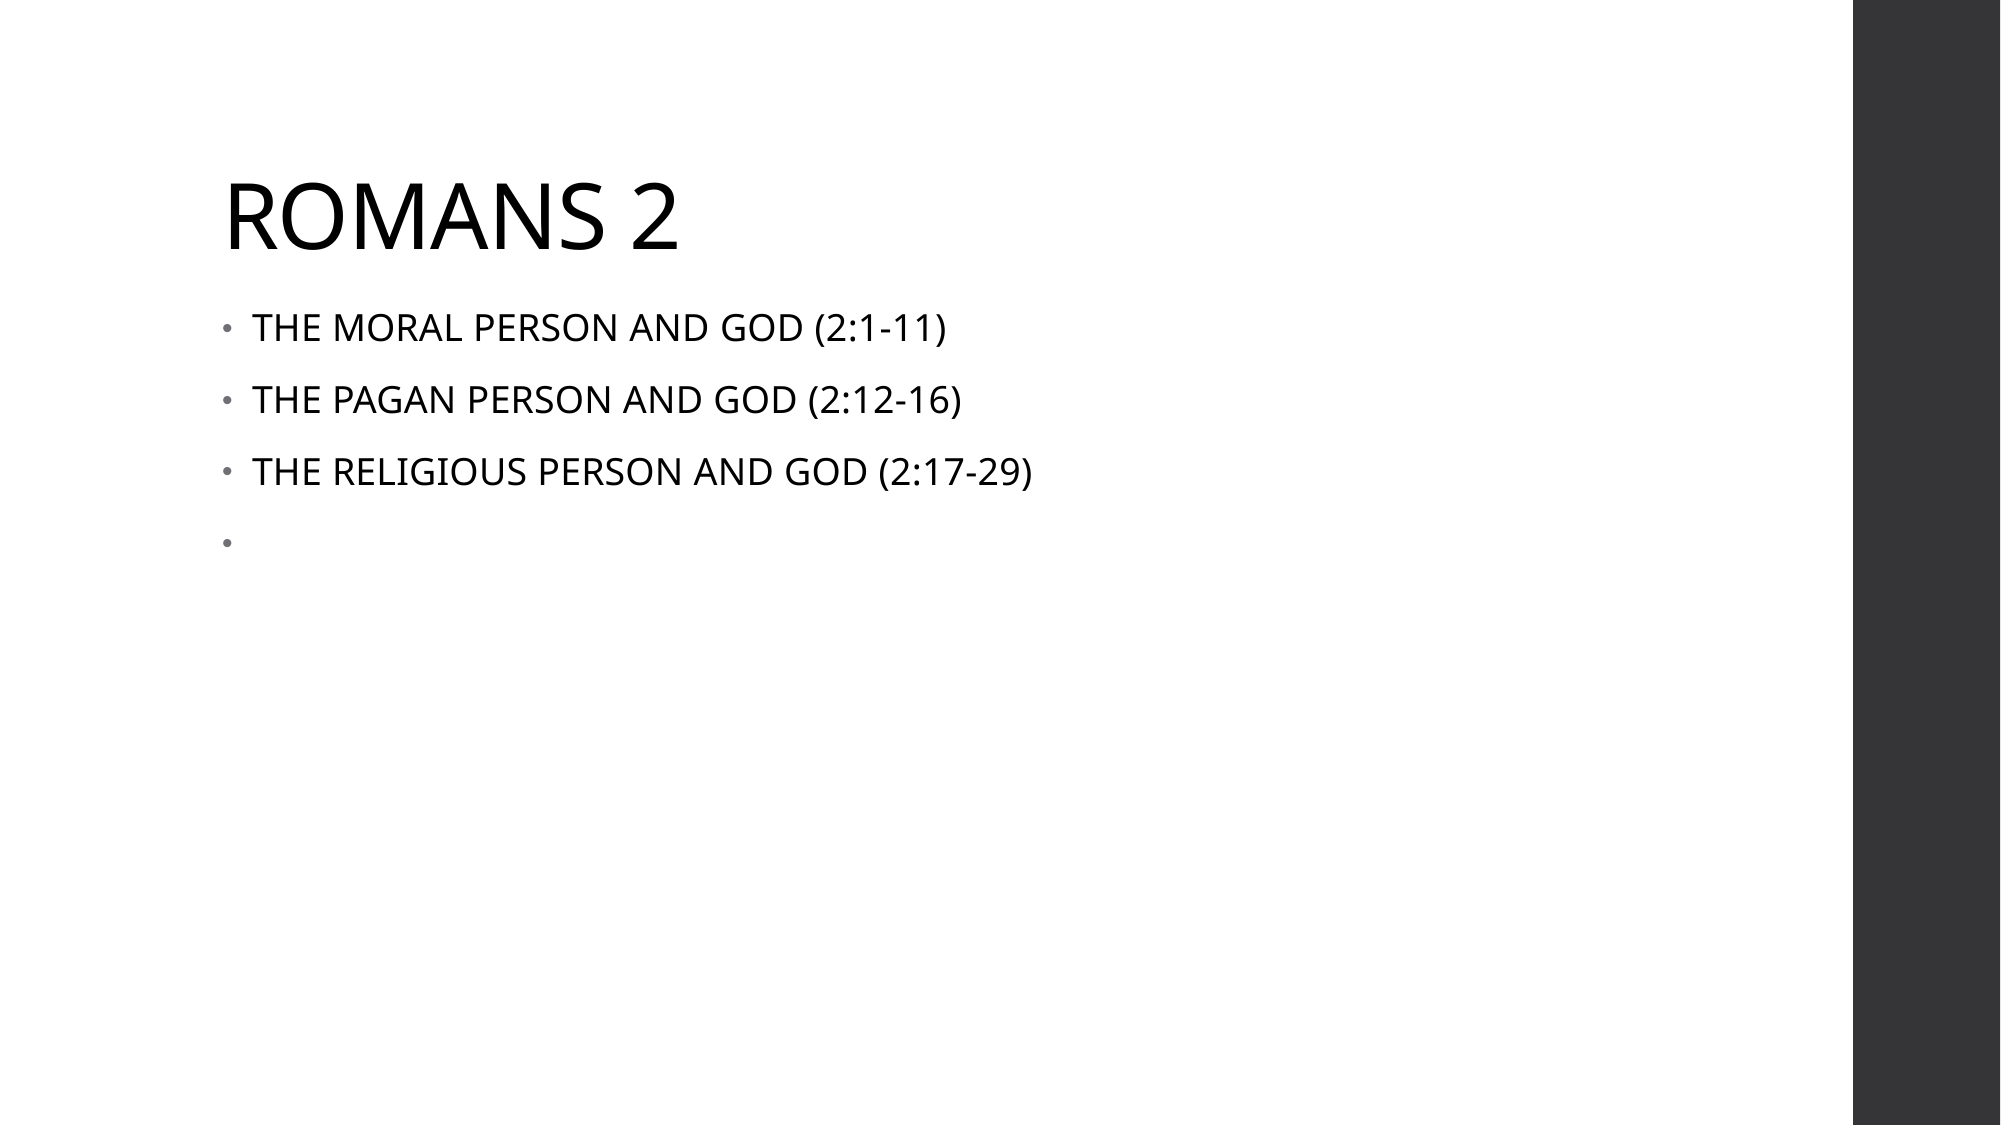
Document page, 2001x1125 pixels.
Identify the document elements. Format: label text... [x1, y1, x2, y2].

title ROMANS 2 [206, 60, 1797, 278]
list THE MORAL PERSON AND GOD (2:1-11) THE PAGAN PERSON AND GOD (2:12-16) THE RELIGIOUS PERSON AND GOD (2:17-29) [206, 299, 1617, 1014]
